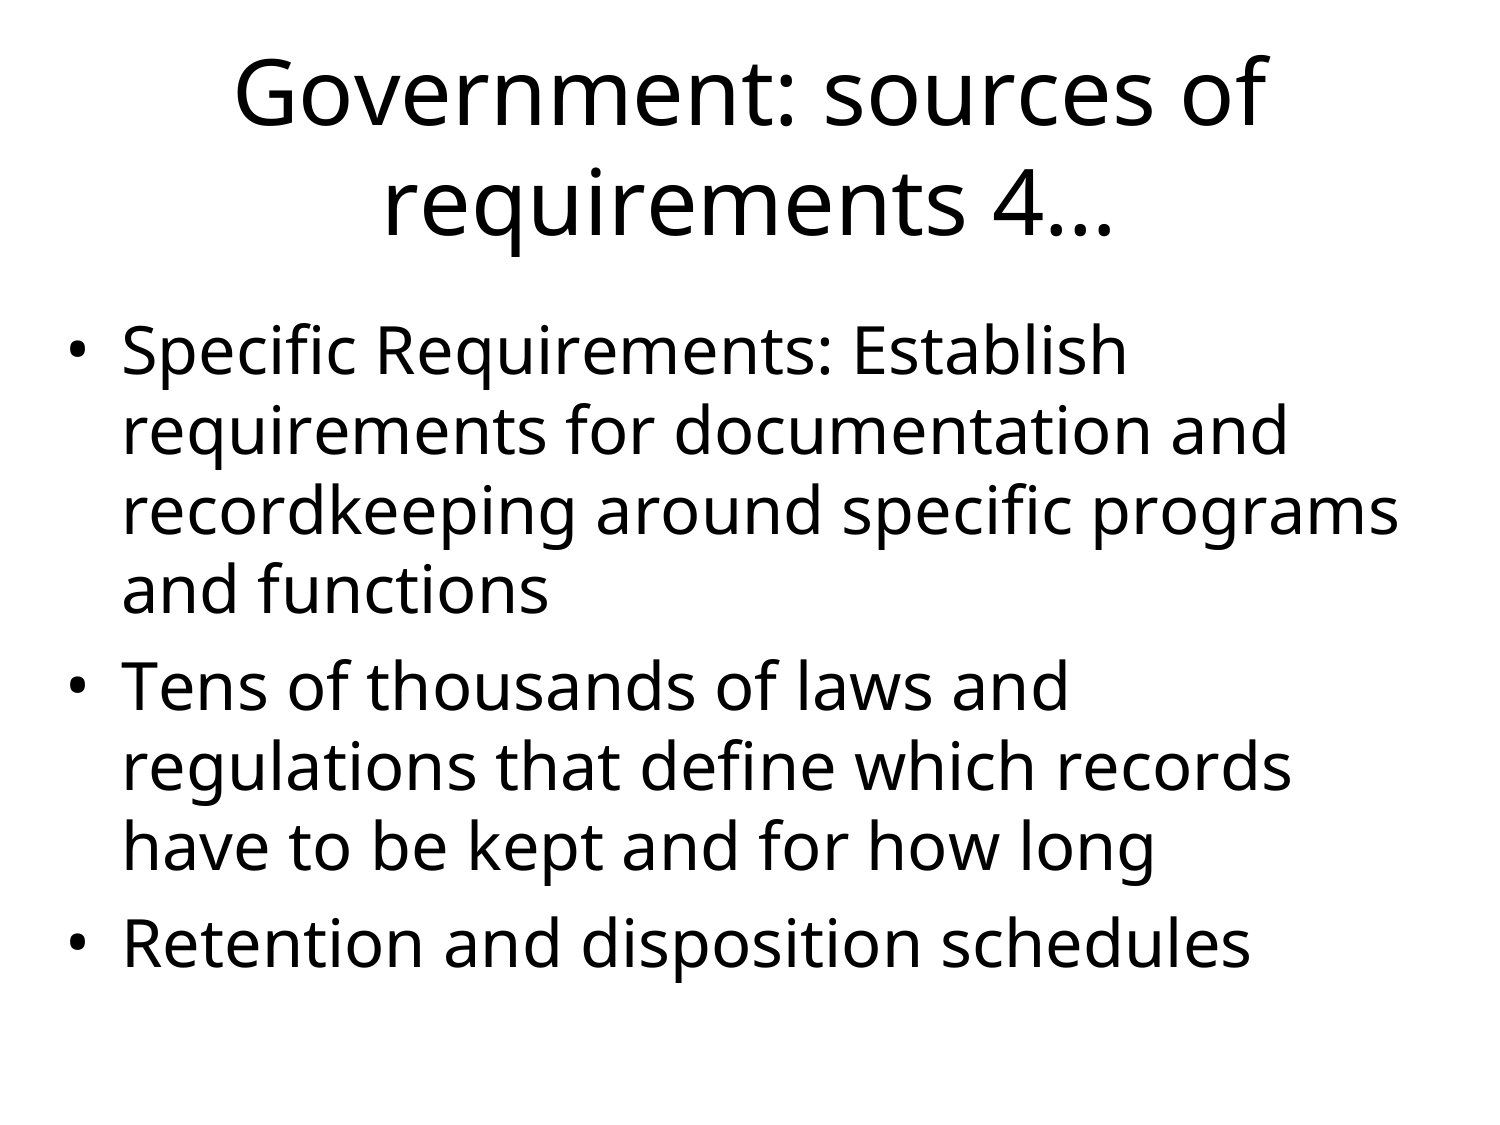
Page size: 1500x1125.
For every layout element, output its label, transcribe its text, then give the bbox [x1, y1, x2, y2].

list Specific Requirements: Establish requirements for documentation and recordkeeping around specific programs and functions Tens of thousands of laws and regulations that define which records have to be kept and for how long Retention and disposition schedules [50, 299, 1450, 1125]
title Government: sources of requirements 4… [112, 26, 1388, 262]
